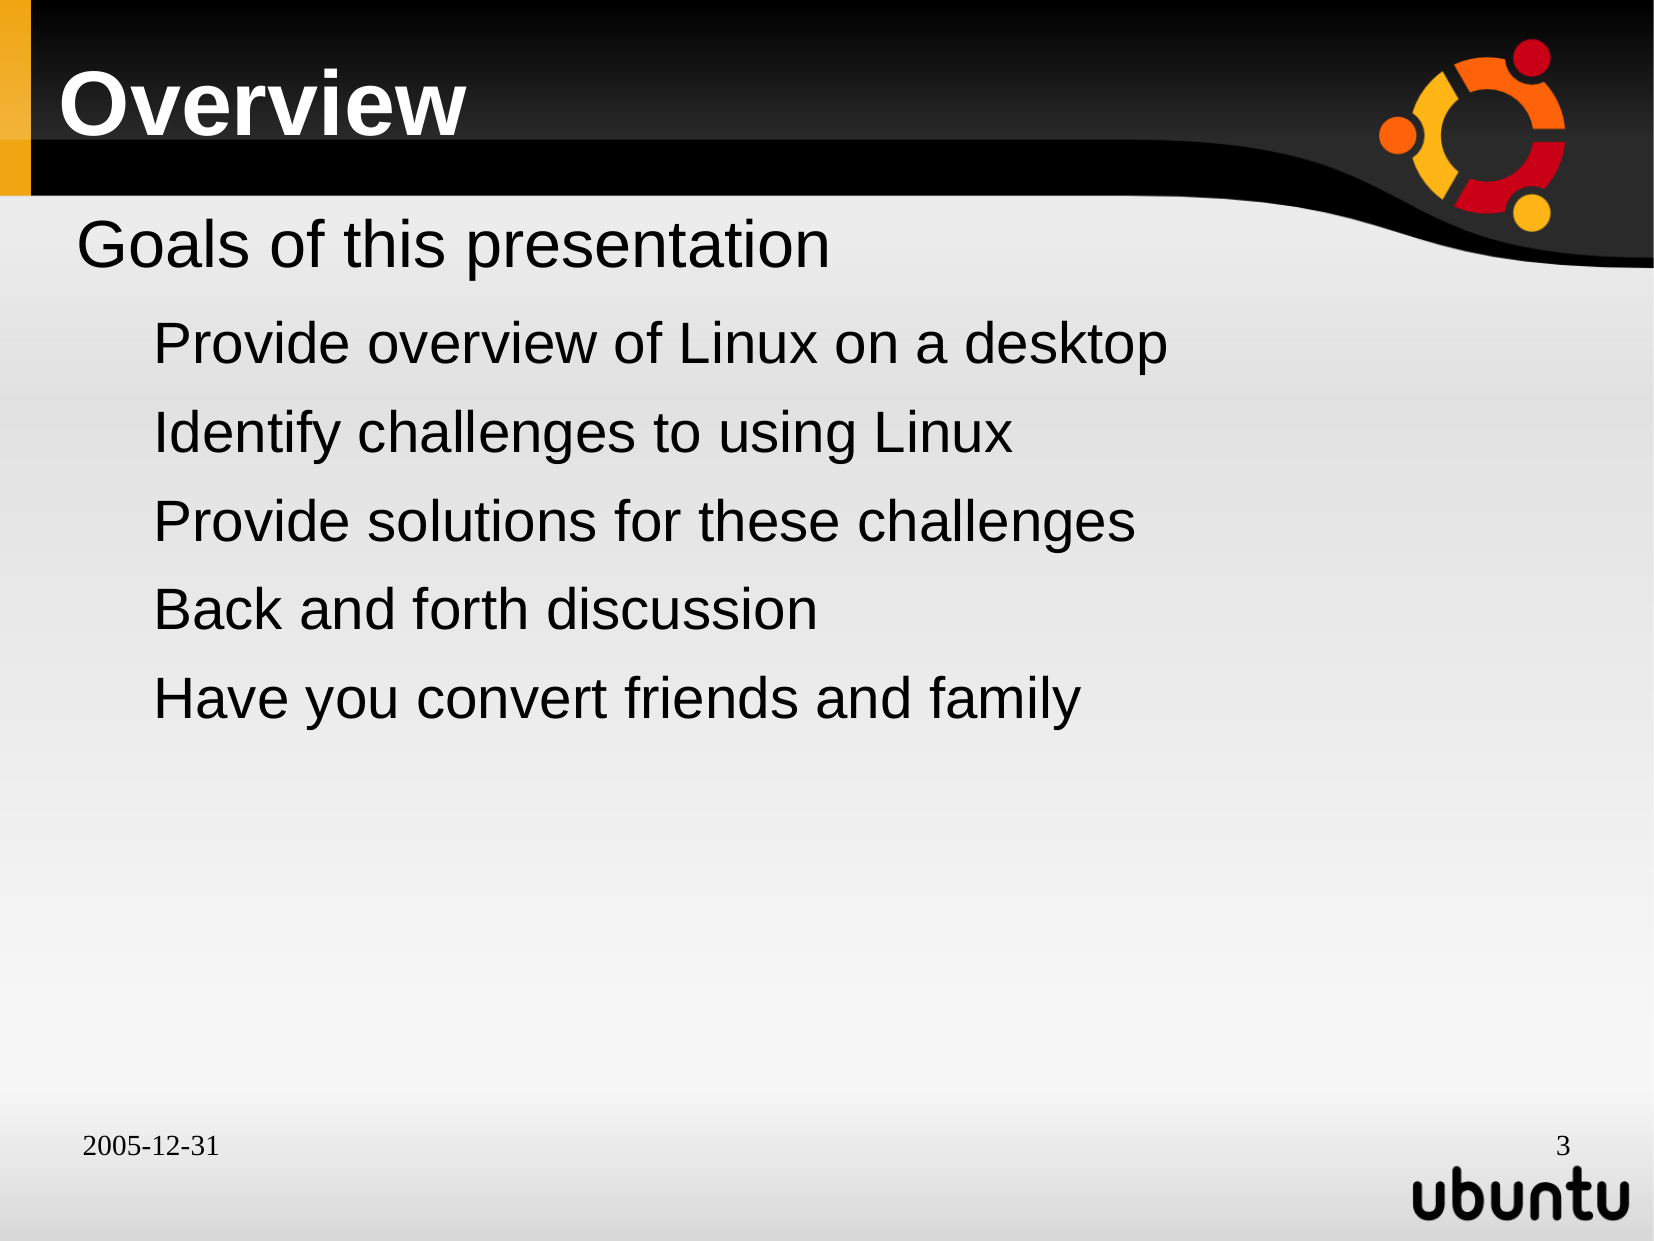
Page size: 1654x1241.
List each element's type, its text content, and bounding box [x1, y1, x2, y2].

picture [0, 0, 1654, 1241]
title Overview [59, 29, 1447, 178]
list Goals of this presentation Provide overview of Linux on a desktop Identify challenges to using Linux Provide solutions for these challenges Back and forth discussion Have you convert friends and family [59, 206, 1595, 1152]
